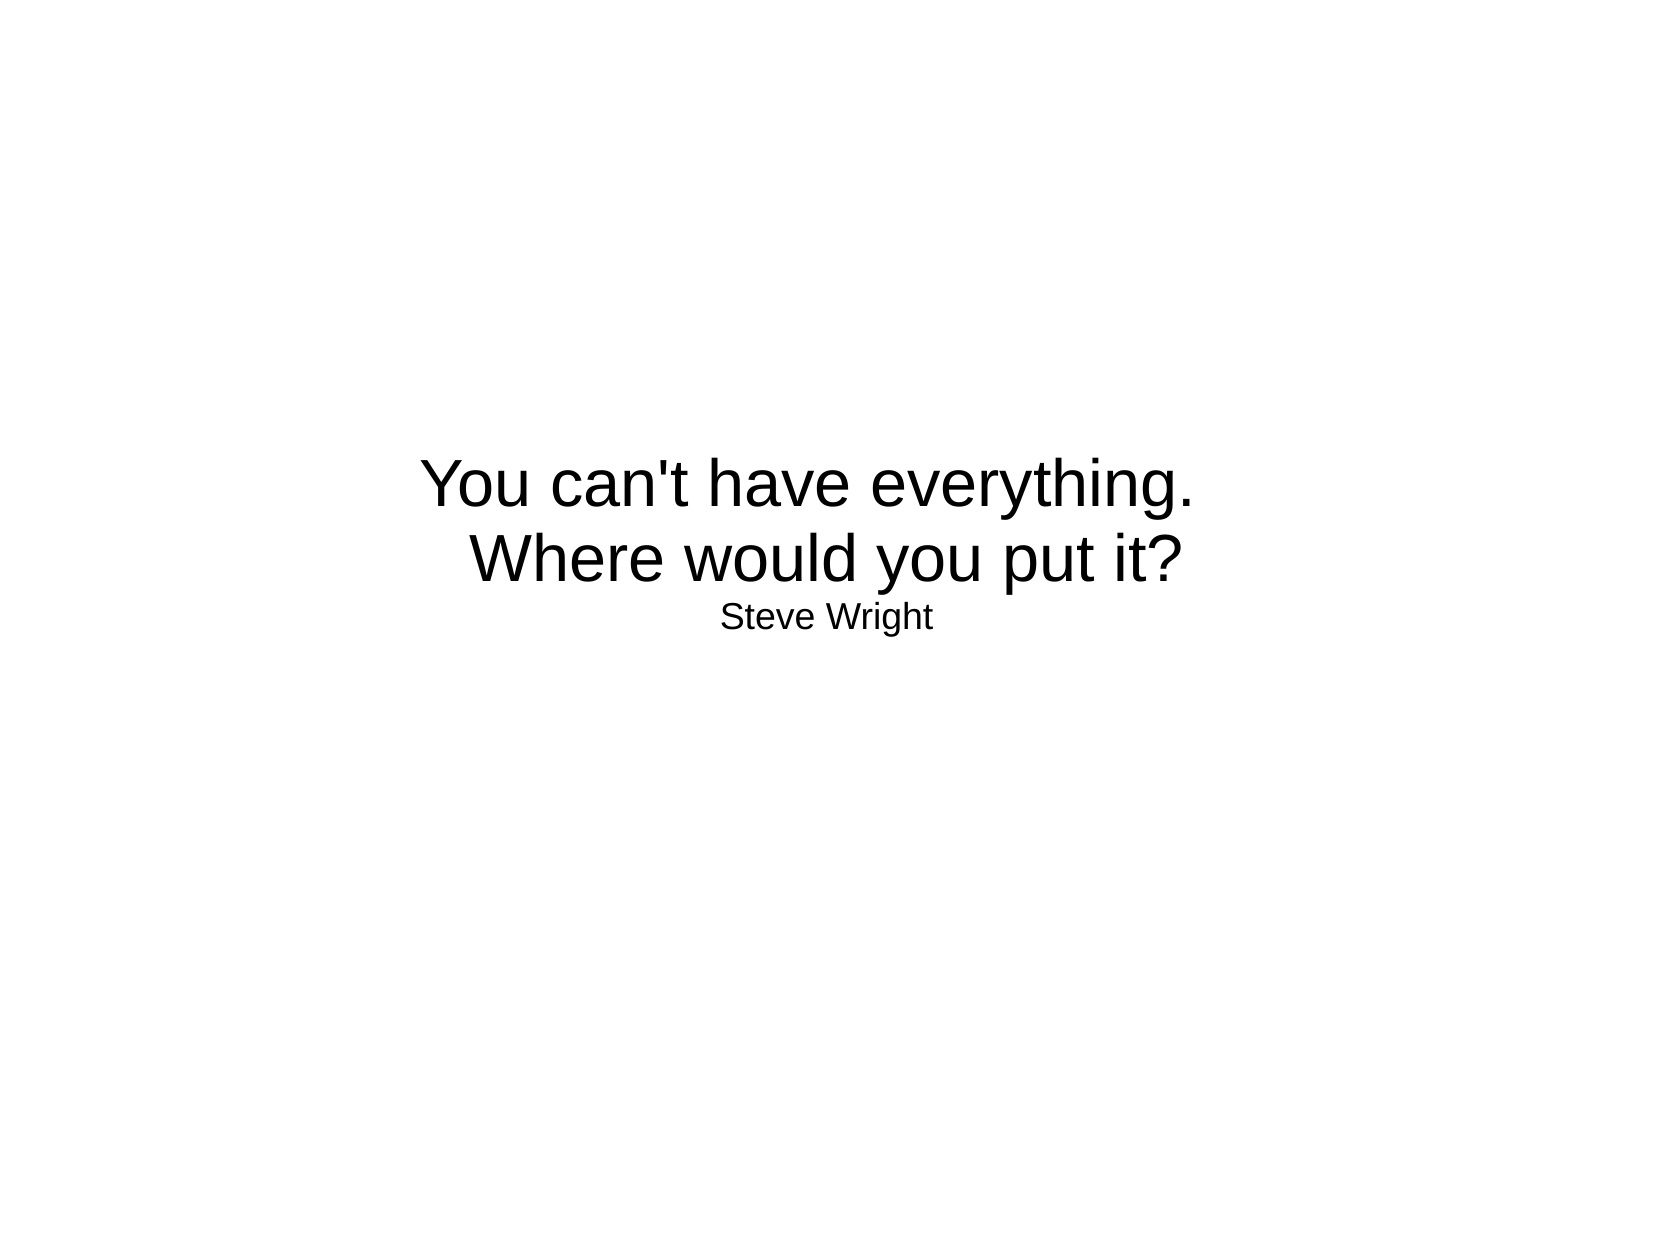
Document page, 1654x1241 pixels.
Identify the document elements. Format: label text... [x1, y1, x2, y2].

subtitle You can't have everything. Where would you put it? Steve Wright [82, 56, 1571, 1102]
